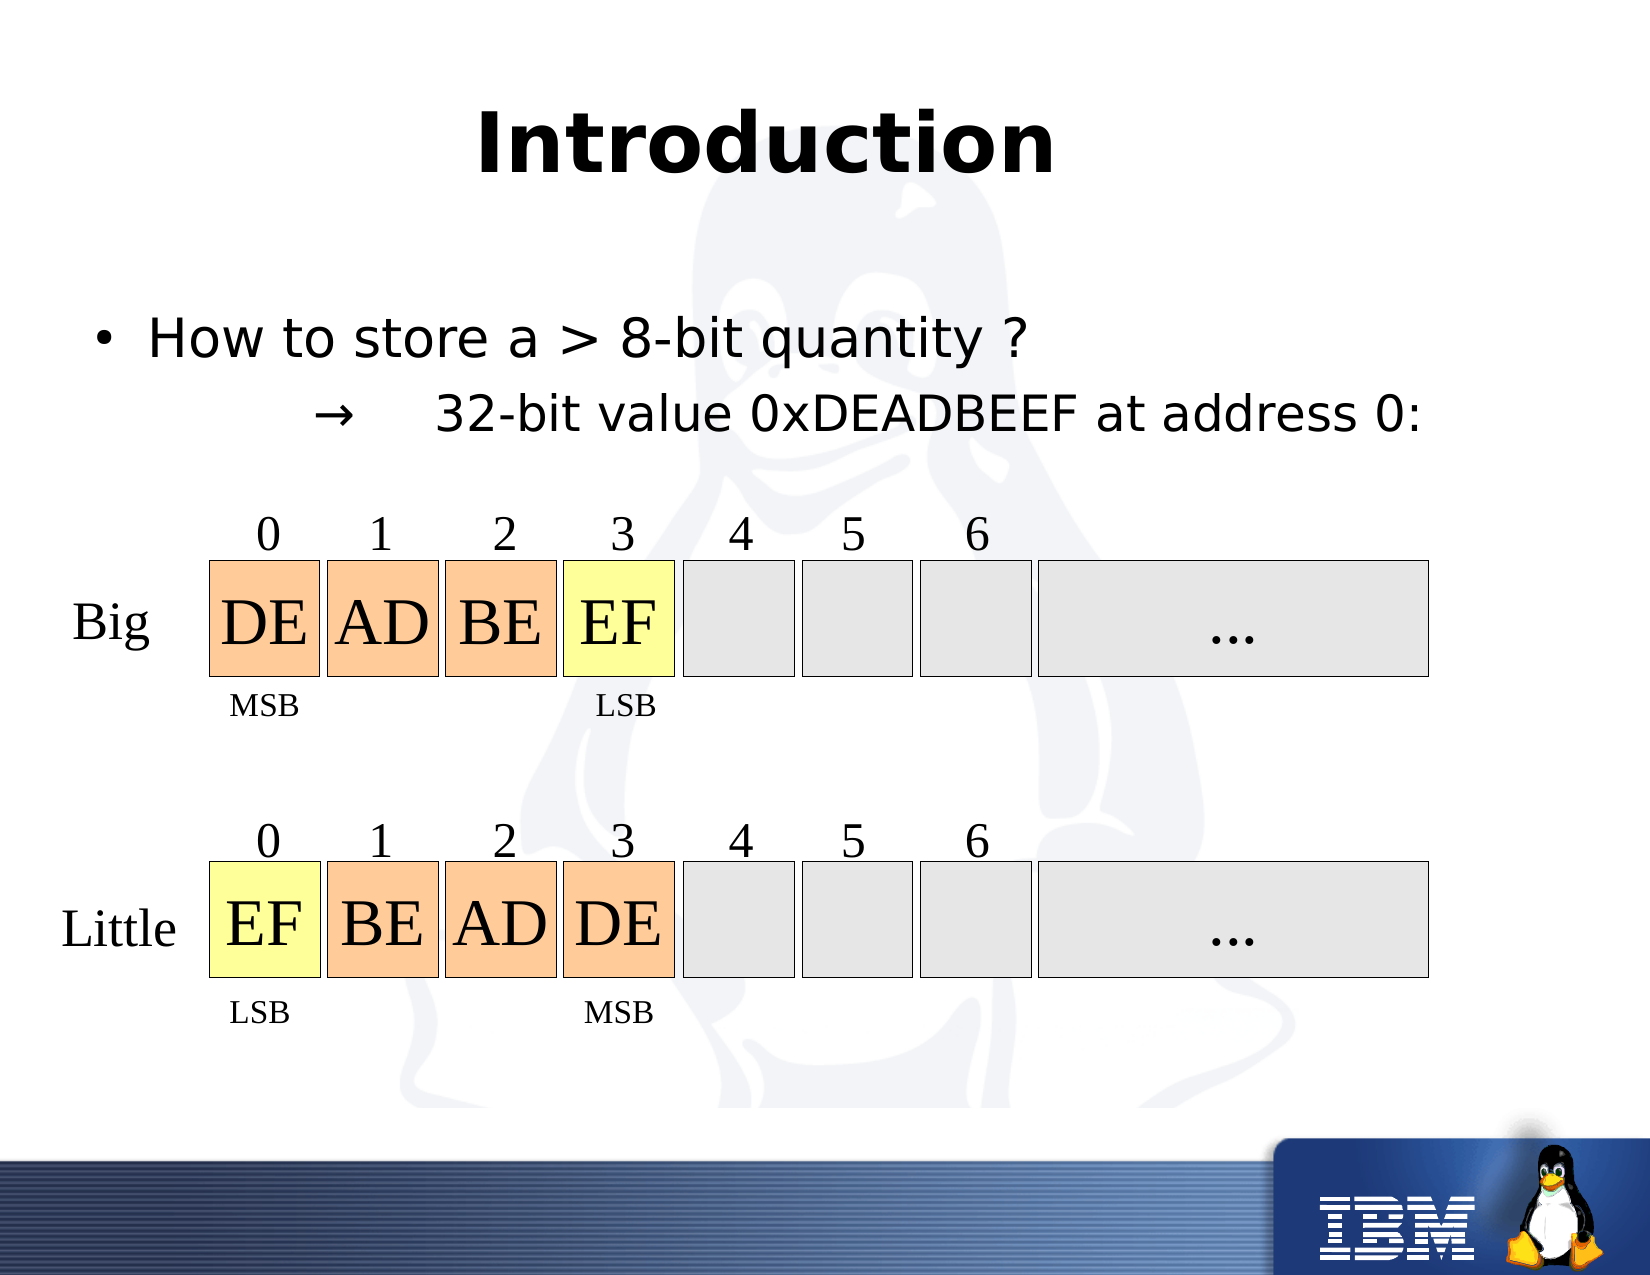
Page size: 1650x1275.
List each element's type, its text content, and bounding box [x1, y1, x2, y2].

text_box 6 [964, 501, 990, 557]
text_box 1 [368, 808, 394, 864]
text_box AD [327, 560, 439, 677]
text_box LSB [595, 683, 657, 721]
text_box 5 [840, 808, 866, 864]
text_box 5 [840, 501, 866, 557]
text_box 2 [492, 501, 518, 557]
text_box 2 [492, 808, 518, 864]
text_box Little [61, 893, 179, 954]
list How to store a > 8-bit quantity ? → 32-bit value 0xDEADBEEF at address 0: [76, 307, 1457, 1171]
text_box [683, 861, 795, 978]
text_box AD [445, 861, 557, 978]
text_box MSB [583, 990, 655, 1028]
text_box [920, 861, 1032, 978]
text_box 0 [256, 808, 282, 864]
text_box DE [209, 560, 320, 677]
text_box [920, 560, 1032, 677]
text_box BE [445, 560, 557, 677]
text_box 1 [368, 501, 394, 557]
title Introduction [76, 76, 1457, 211]
text_box 0 [256, 501, 282, 557]
text_box 3 [610, 501, 636, 557]
text_box 4 [728, 808, 754, 864]
text_box EF [563, 560, 675, 677]
text_box MSB [229, 683, 300, 721]
text_box 6 [964, 808, 990, 864]
text_box [802, 560, 913, 677]
text_box BE [327, 861, 439, 978]
text_box [683, 560, 795, 677]
text_box EF [209, 861, 321, 978]
text_box 4 [728, 501, 754, 557]
text_box 3 [610, 808, 636, 864]
text_box ... [1038, 560, 1429, 677]
text_box ... [1038, 861, 1429, 978]
text_box DE [563, 861, 675, 978]
text_box [802, 861, 913, 978]
text_box Big [72, 586, 152, 647]
text_box LSB [229, 990, 291, 1028]
